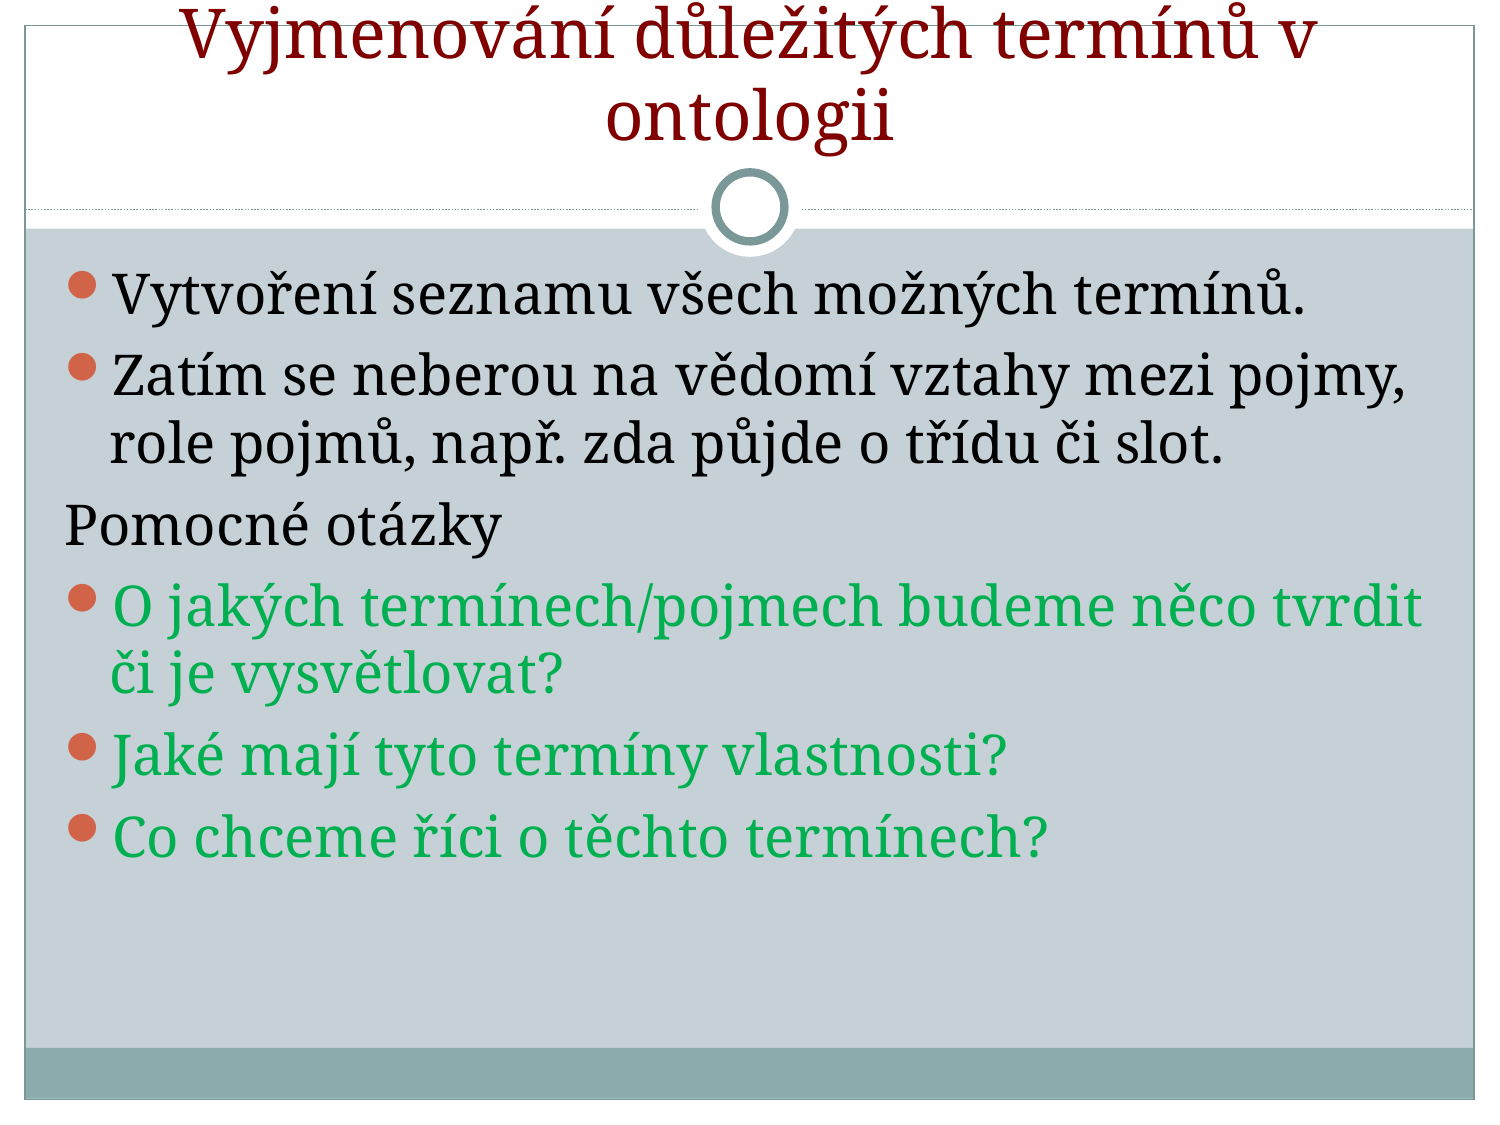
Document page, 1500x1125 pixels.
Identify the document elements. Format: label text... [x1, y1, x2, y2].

list Vytvoření seznamu všech možných termínů. Zatím se neberou na vědomí vztahy mezi pojmy, role pojmů, např. zda půjde o třídu či slot. Pomocné otázky O jakých termínech/pojmech budeme něco tvrdit či je vysvětlovat? Jaké mají tyto termíny vlastnosti? Co chceme říci o těchto termínech? [49, 250, 1445, 1001]
title Vyjmenování důležitých termínů v ontologii [49, 37, 1450, 162]
